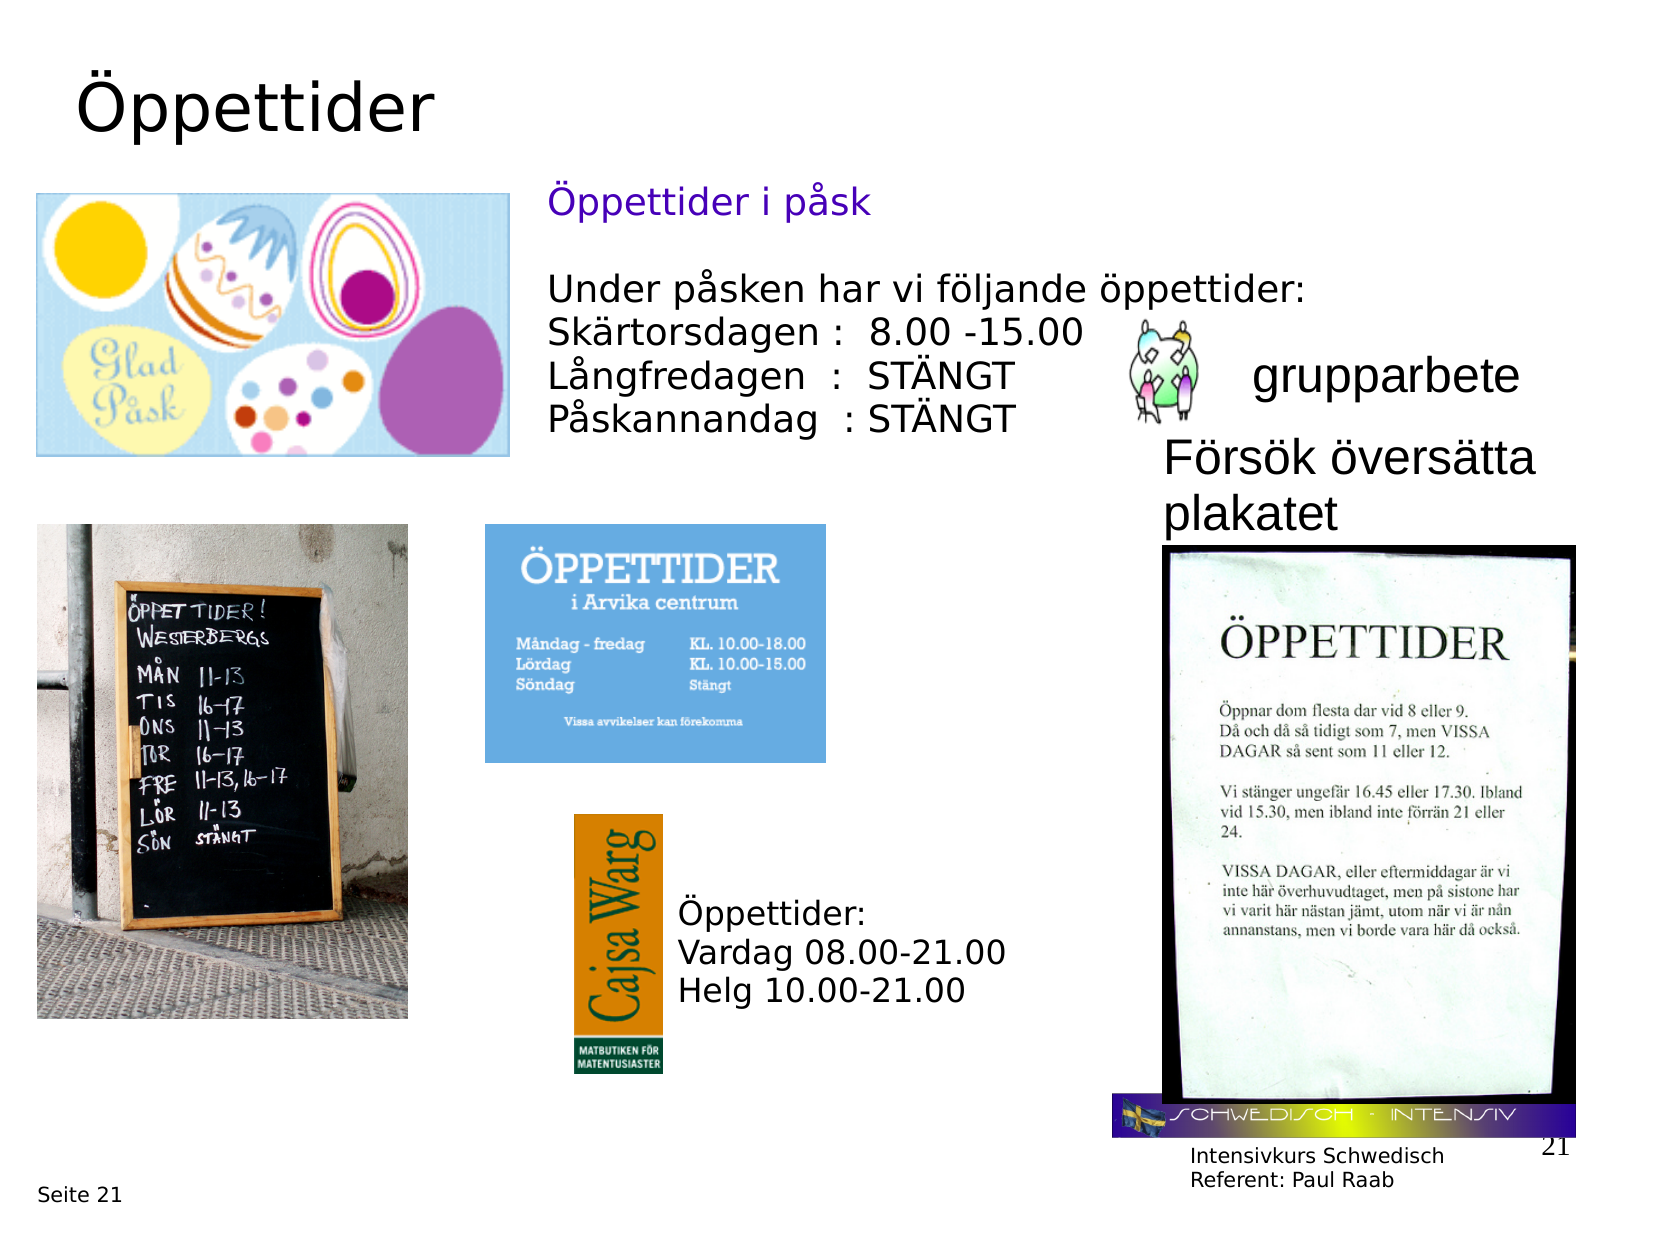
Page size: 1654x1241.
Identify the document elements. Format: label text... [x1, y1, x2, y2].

picture [1112, 549, 1576, 1138]
text_box grupparbete [1237, 339, 1576, 411]
text_box Försök översätta plakatet [1149, 422, 1637, 549]
picture [37, 524, 408, 1019]
picture [485, 524, 826, 763]
text_box Öppettider [61, 62, 526, 155]
picture [36, 193, 510, 457]
picture [574, 814, 663, 1074]
text_box Öppettider i påsk Under påsken har vi följande öppettider: Skärtorsdagen : 8.00 -15.00 Långfredagen : STÄNGT Påskannandag : STÄNGT [532, 173, 1349, 450]
text_box Öppettider: Vardag 08.00-21.00 Helg 10.00-21.00 [663, 887, 1151, 1019]
picture [1125, 315, 1201, 429]
